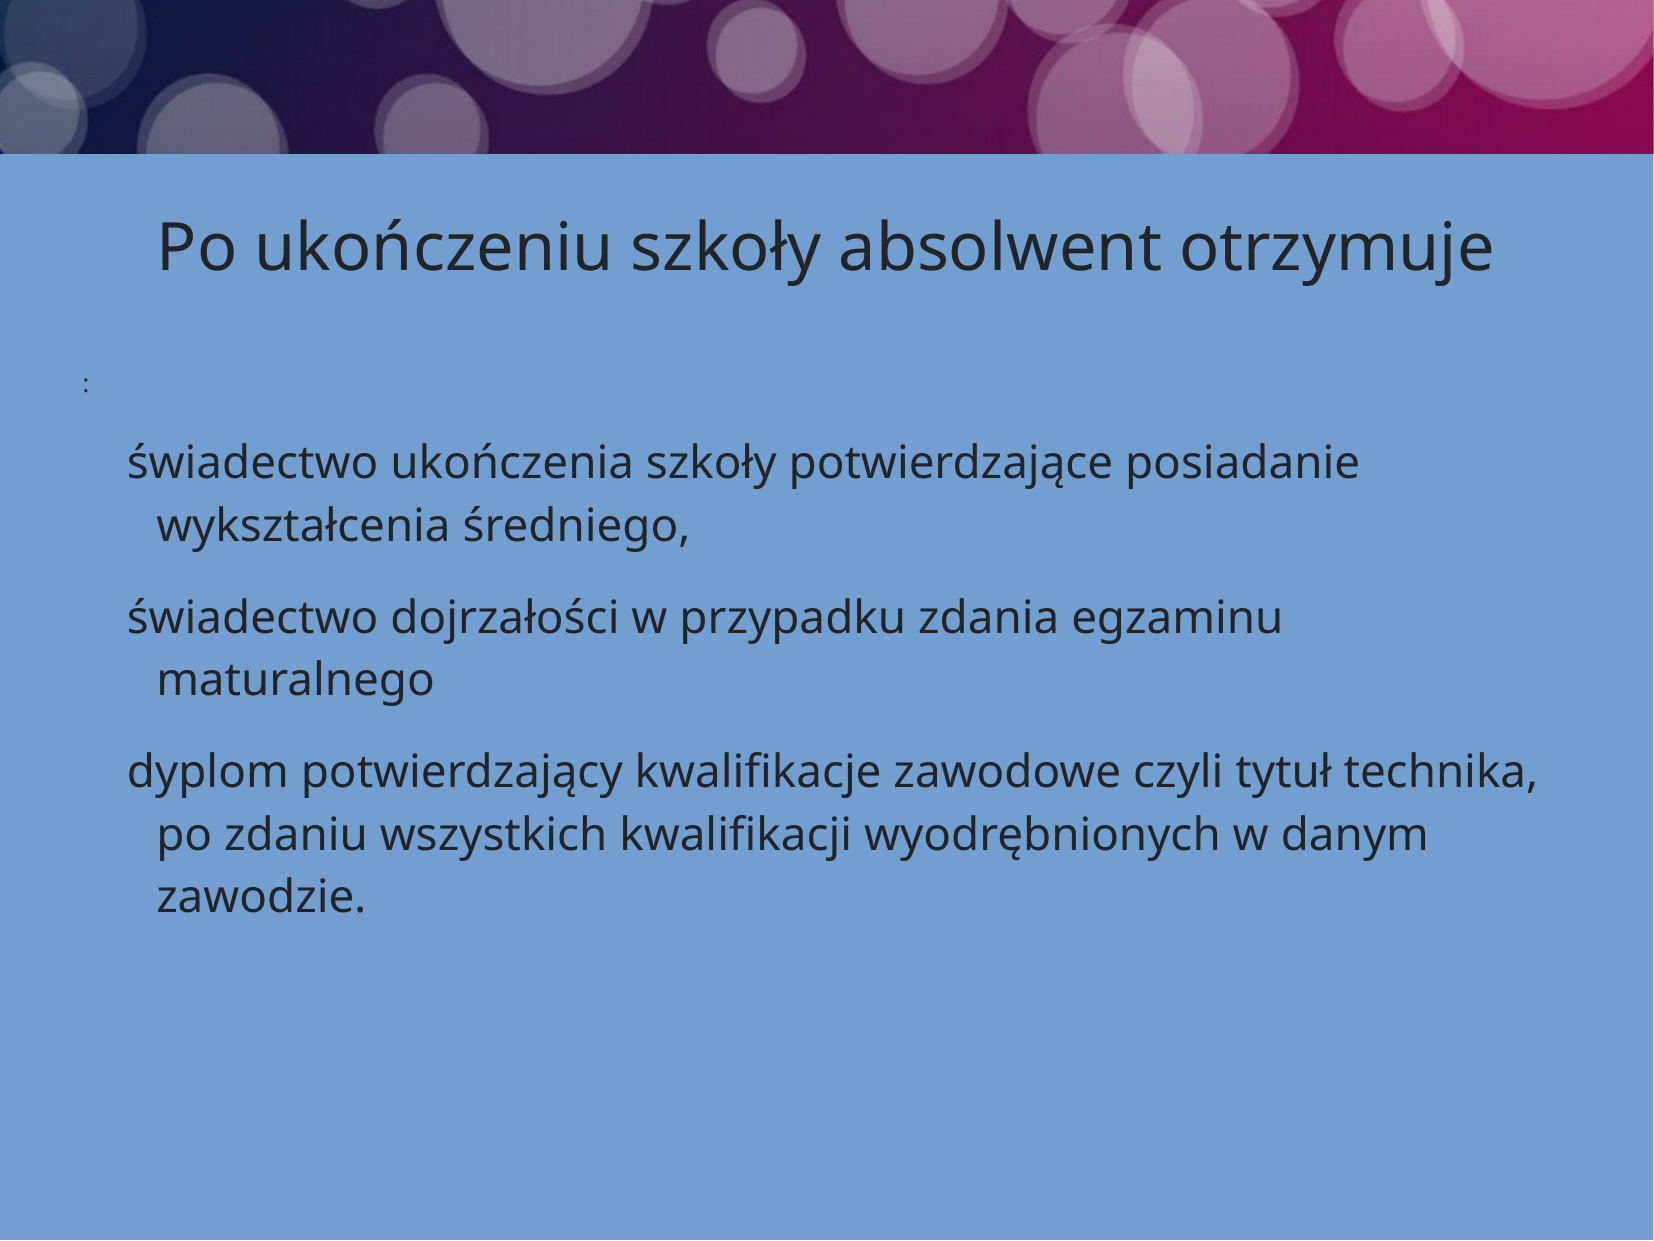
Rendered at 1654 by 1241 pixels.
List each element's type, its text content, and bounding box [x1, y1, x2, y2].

list : świadectwo ukończenia szkoły potwierdzające posiadanie wykształcenia średniego, świadectwo dojrzałości w przypadku zdania egzaminu maturalnego dyplom potwierdzający kwalifikacje zawodowe czyli tytuł technika, po zdaniu wszystkich kwalifikacji wyodrębnionych w danym zawodzie. [82, 366, 1571, 1087]
title Po ukończeniu szkoły absolwent otrzymuje [82, 159, 1571, 331]
picture [0, 0, 1654, 154]
